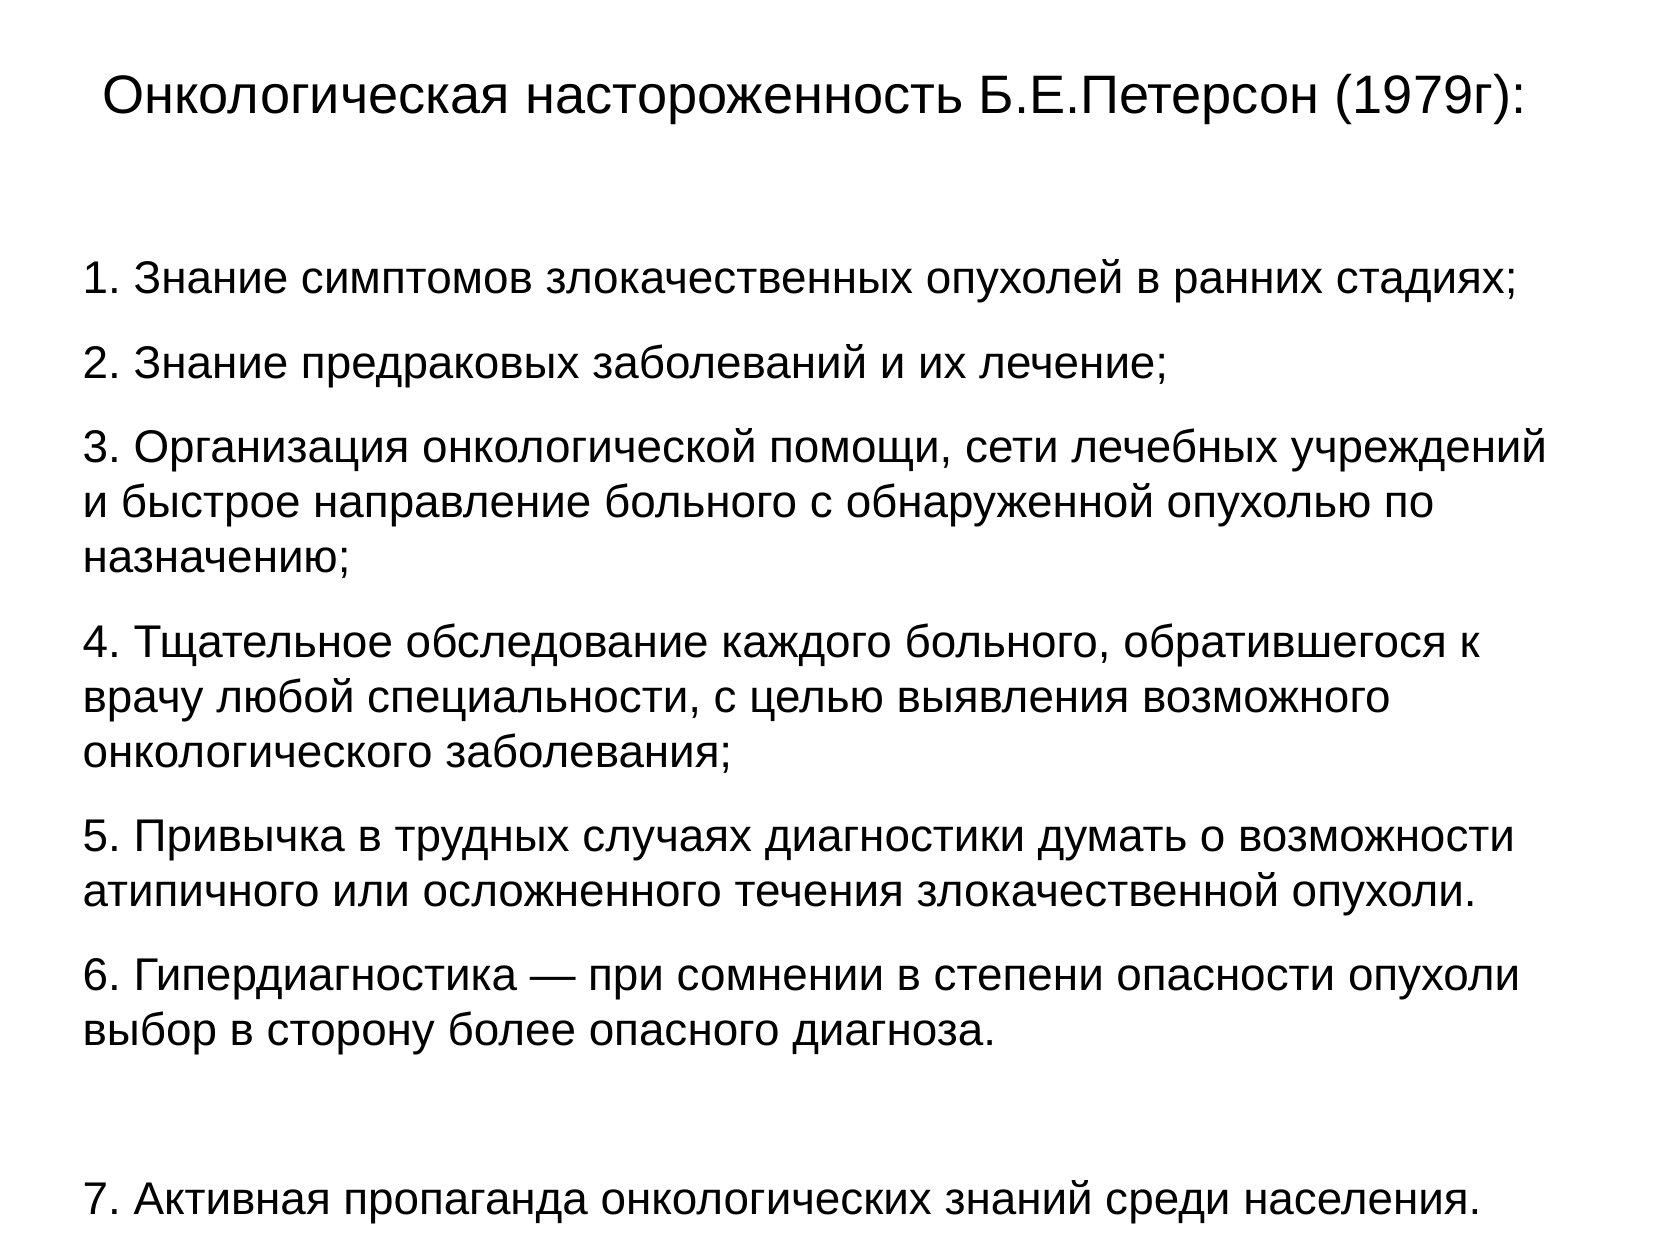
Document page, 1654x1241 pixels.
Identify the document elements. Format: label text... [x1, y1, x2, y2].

subtitle Онкологическая настороженность Б.Е.Петерсон (1979г): 1. Знание симптомов злокачественных опухолей в ранних стадиях; 2. Знание предраковых заболеваний и их лечение; 3. Организация онкологической помощи, сети лечебных учреждений и быстрое направление больного с обнаруженной опухолью по назначению; 4. Тщательное обследование каждого больного, обратившегося к врачу любой специальности, с целью выявления возможного онкологического заболевания; 5. Привычка в трудных случаях диагностики думать о возможности атипичного или осложненного течения злокачественной опухоли. 6. Гипердиагностика — при сомнении в степени опасности опухоли выбор в сторону более опасного диагноза. 7. Активная пропаганда онкологических знаний среди населения. [82, 59, 1571, 1102]
